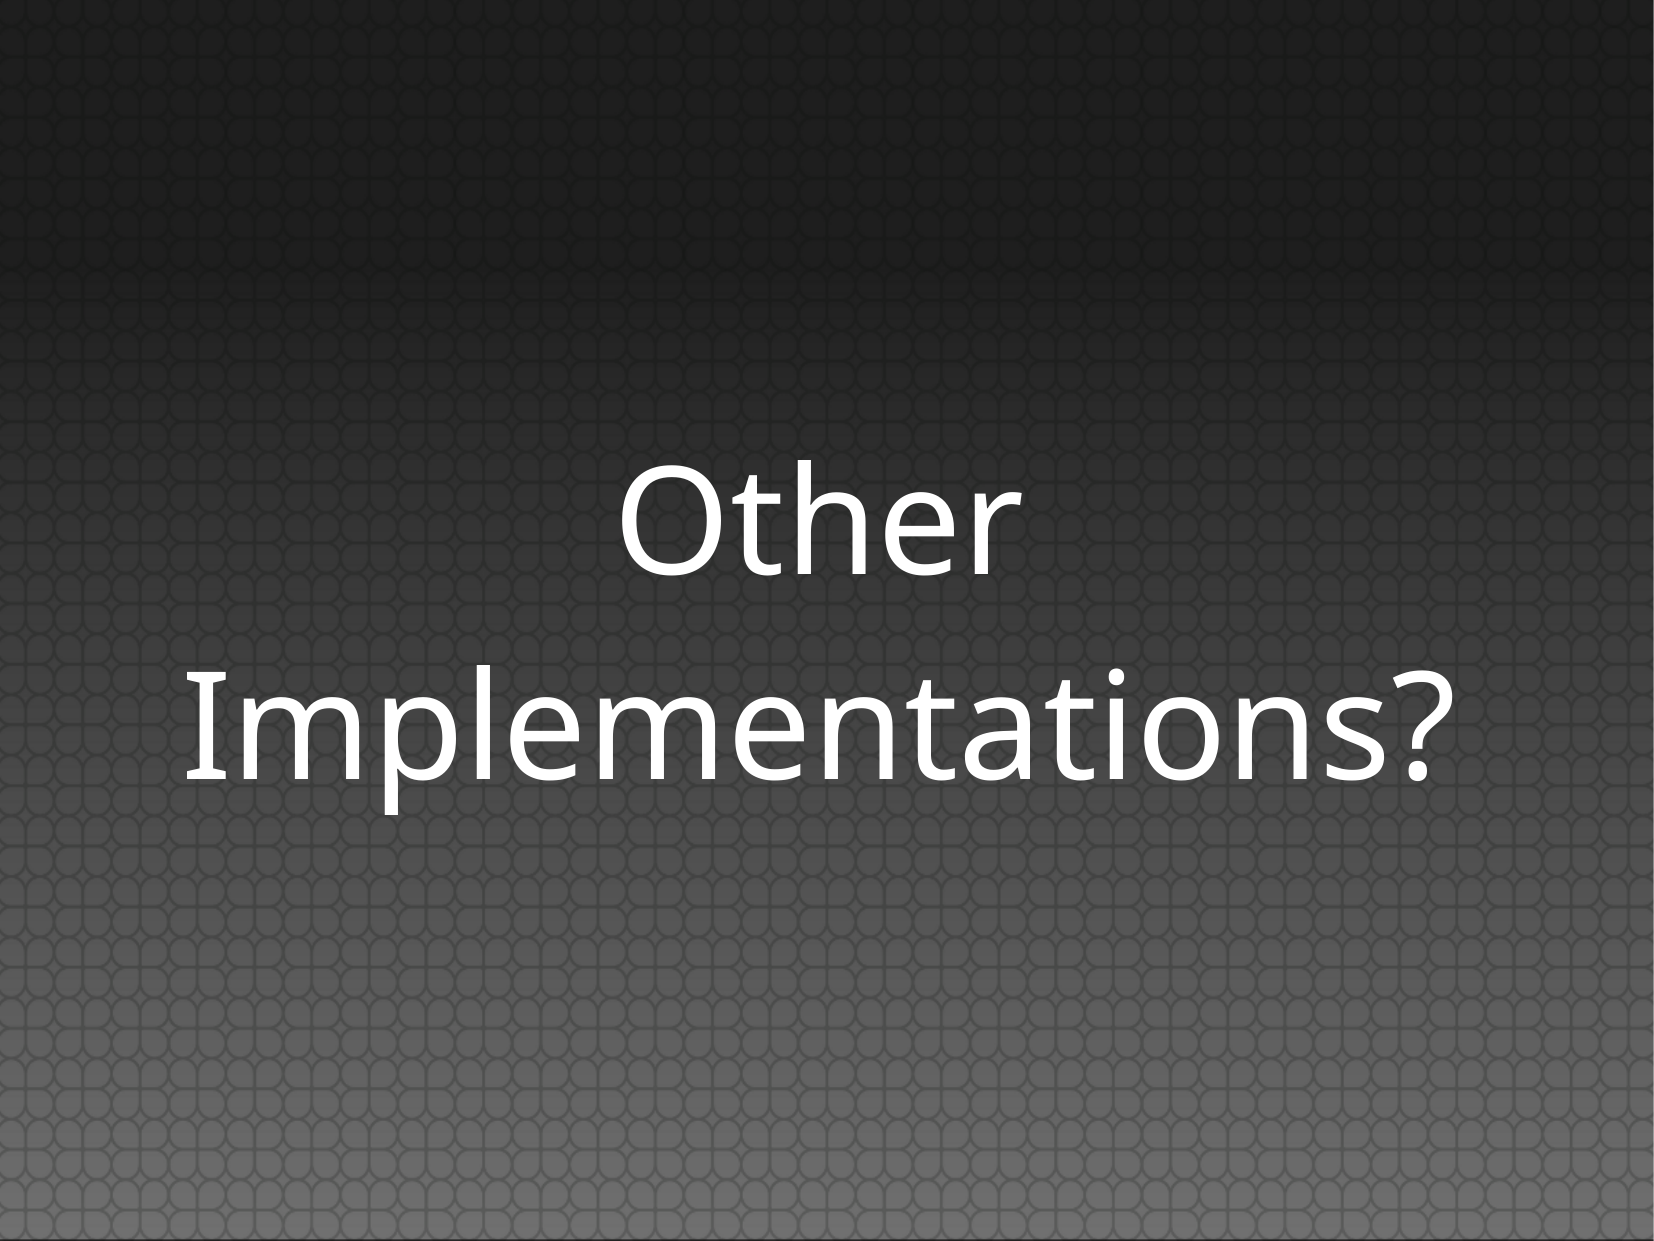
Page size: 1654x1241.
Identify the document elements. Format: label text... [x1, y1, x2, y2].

title Other Implementations? [75, 451, 1564, 787]
picture [0, 0, 1654, 1241]
